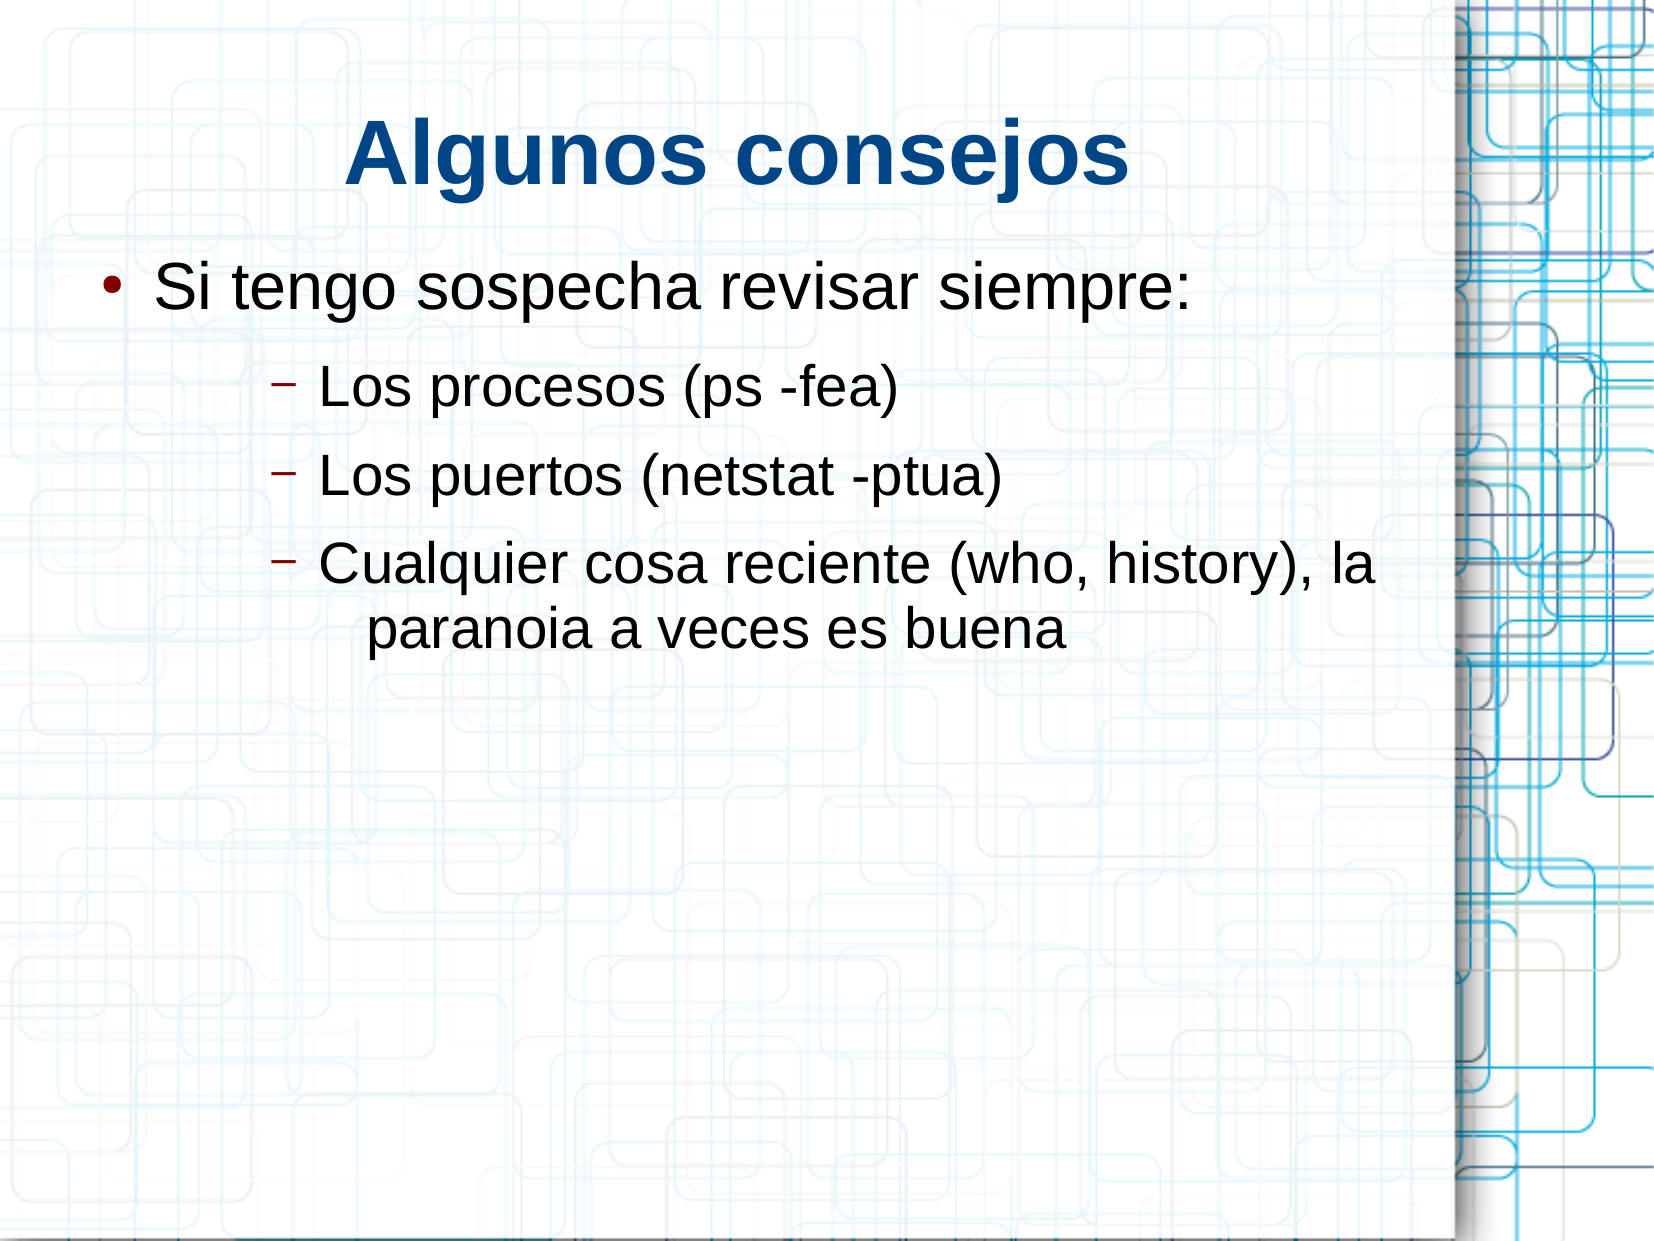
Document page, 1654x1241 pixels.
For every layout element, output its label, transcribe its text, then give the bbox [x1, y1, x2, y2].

picture [0, 0, 1654, 1241]
title Algunos consejos [59, 56, 1418, 250]
list Si tengo sospecha revisar siempre: Los procesos (ps -fea) Los puertos (netstat -ptua) Cualquier cosa reciente (who, history), la paranoia a veces es buena [82, 249, 1418, 1054]
